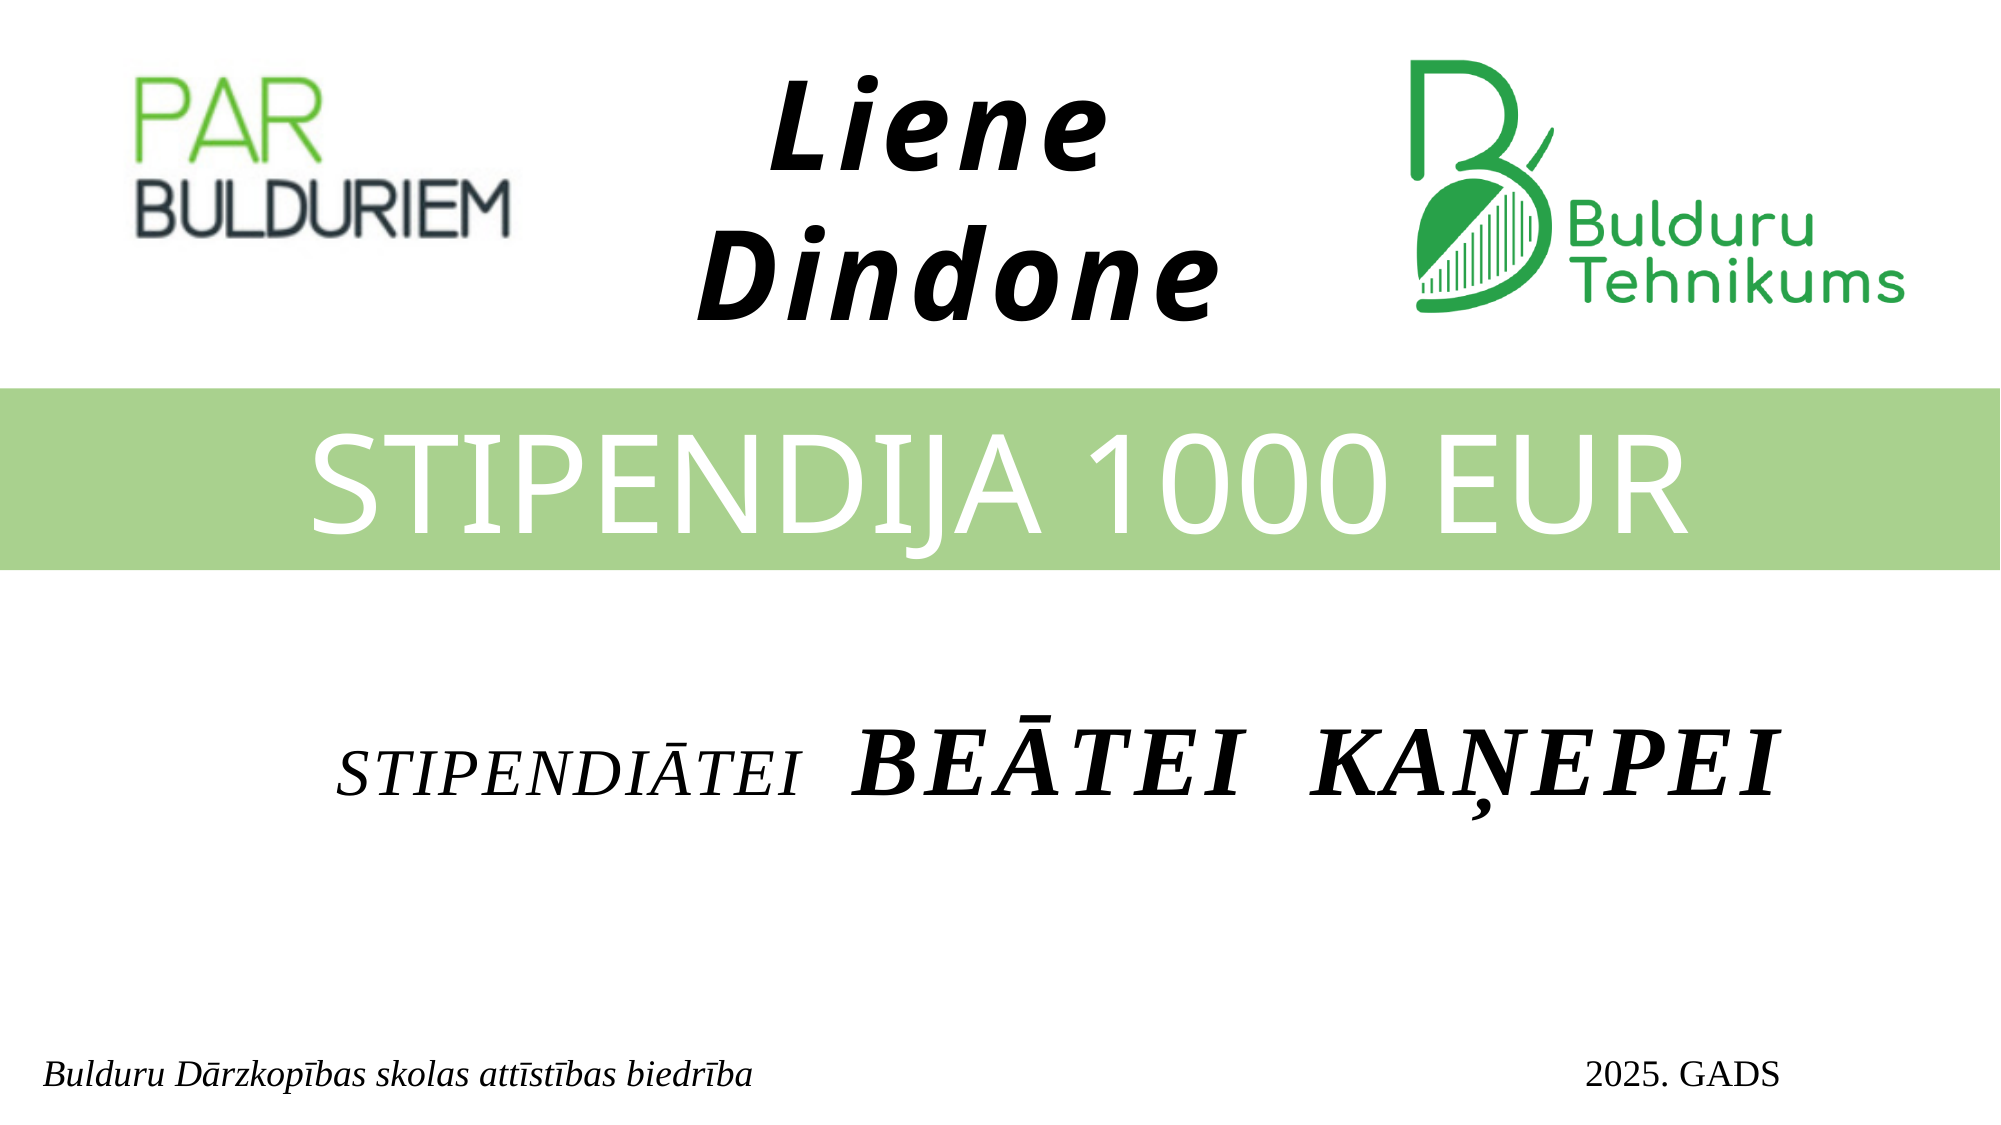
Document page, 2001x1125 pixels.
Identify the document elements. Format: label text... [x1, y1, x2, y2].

text_box 2025. GADS [1570, 1041, 1973, 1103]
text_box Liene Dindone [619, 38, 1297, 357]
text_box STIPENDIJA 1000 EUR [0, 388, 2000, 571]
text_box STIPENDIĀTEI BEĀTEI KAŅEPEI [0, 688, 2000, 825]
text_box Bulduru Dārzkopības skolas attīstības biedrība [27, 1041, 800, 1103]
picture [0, 0, 678, 367]
picture [1402, 52, 1913, 343]
